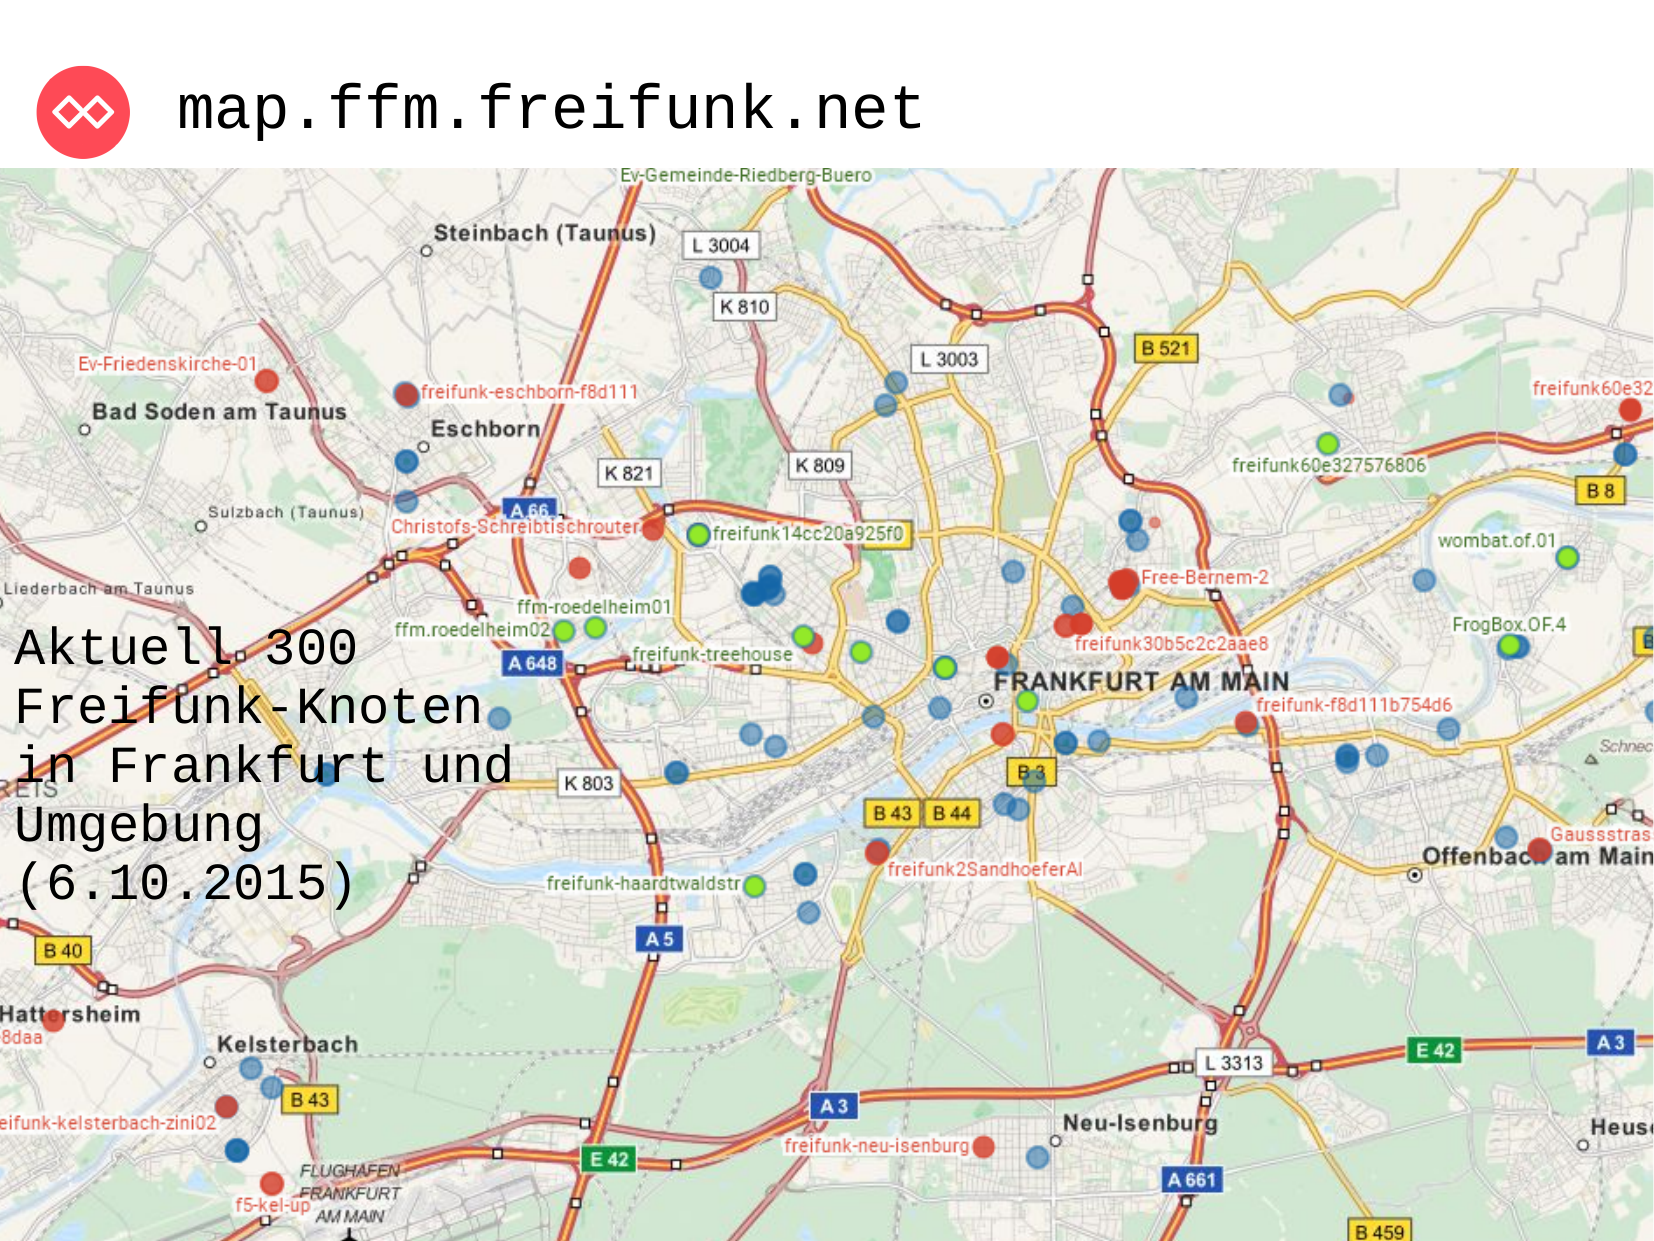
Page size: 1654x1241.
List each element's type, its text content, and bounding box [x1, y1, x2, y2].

title map.ffm.freifunk.net [177, 8, 1465, 168]
text_box Aktuell 300 Freifunk-Knoten in Frankfurt und Umgebung (6.10.2015) [0, 614, 562, 982]
picture [0, 46, 1654, 1241]
